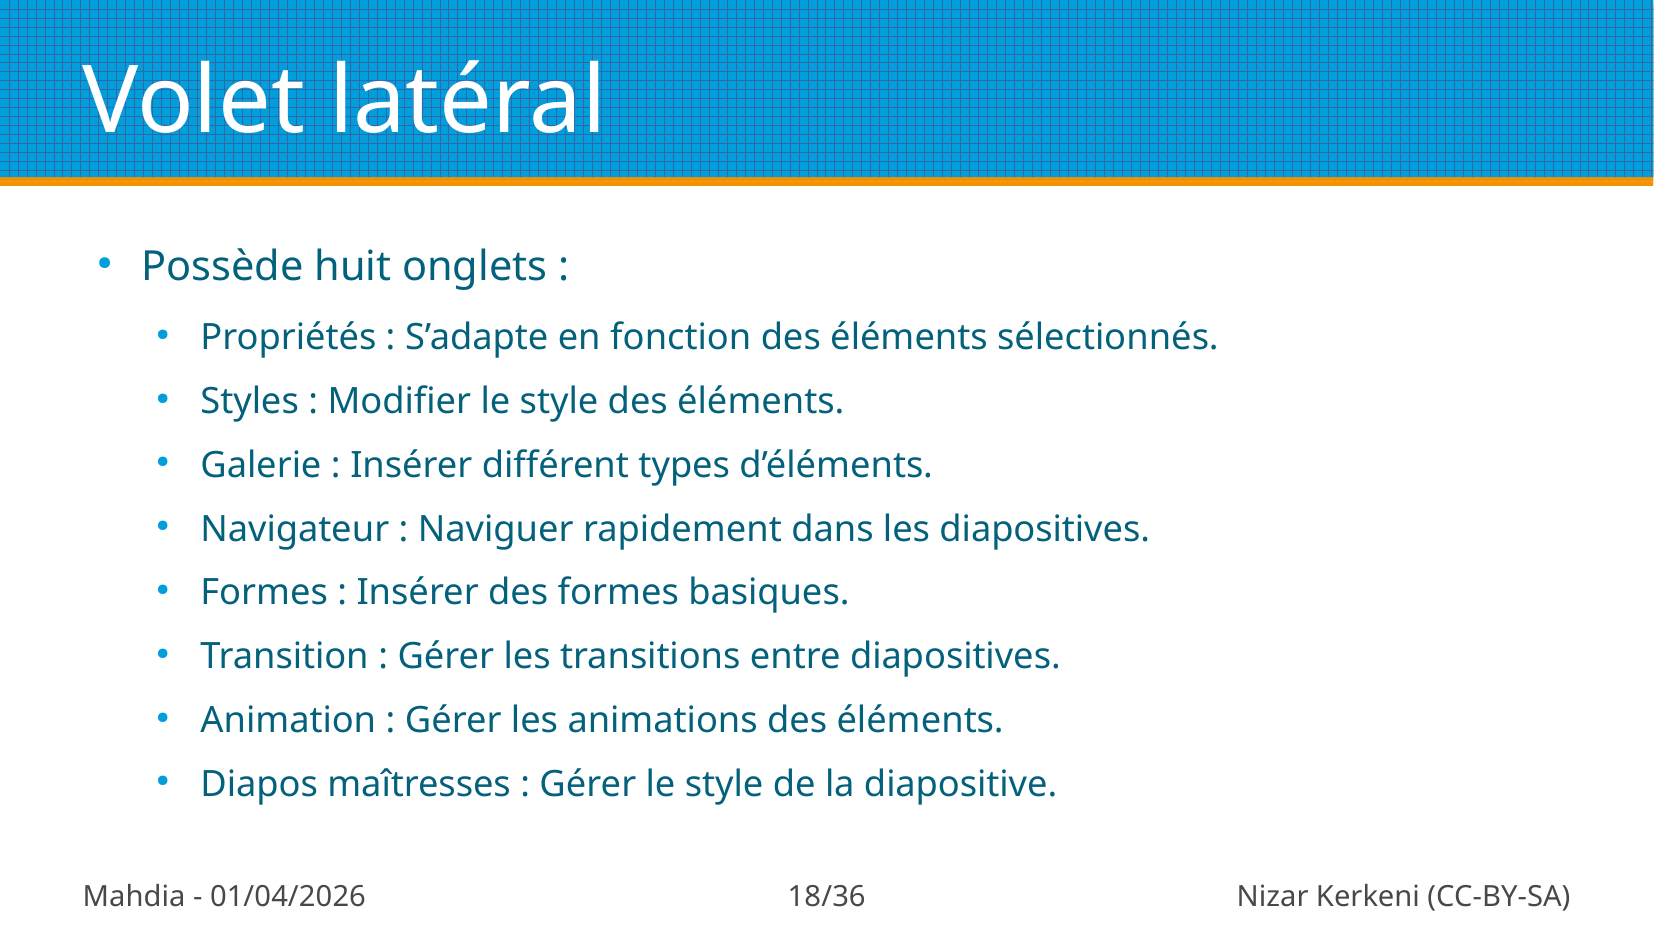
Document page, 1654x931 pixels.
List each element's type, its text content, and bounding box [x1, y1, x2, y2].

title Volet latéral [82, 14, 1571, 178]
list Possède huit onglets : Propriétés : S’adapte en fonction des éléments sélectionnés. Styles : Modifier le style des éléments. Galerie : Insérer différent types d’éléments. Navigateur : Naviguer rapidement dans les diapositives. Formes : Insérer des formes basiques. Transition : Gérer les transitions entre diapositives. Animation : Gérer les animations des éléments. Diapos maîtresses : Gérer le style de la diapositive. [82, 236, 1571, 813]
